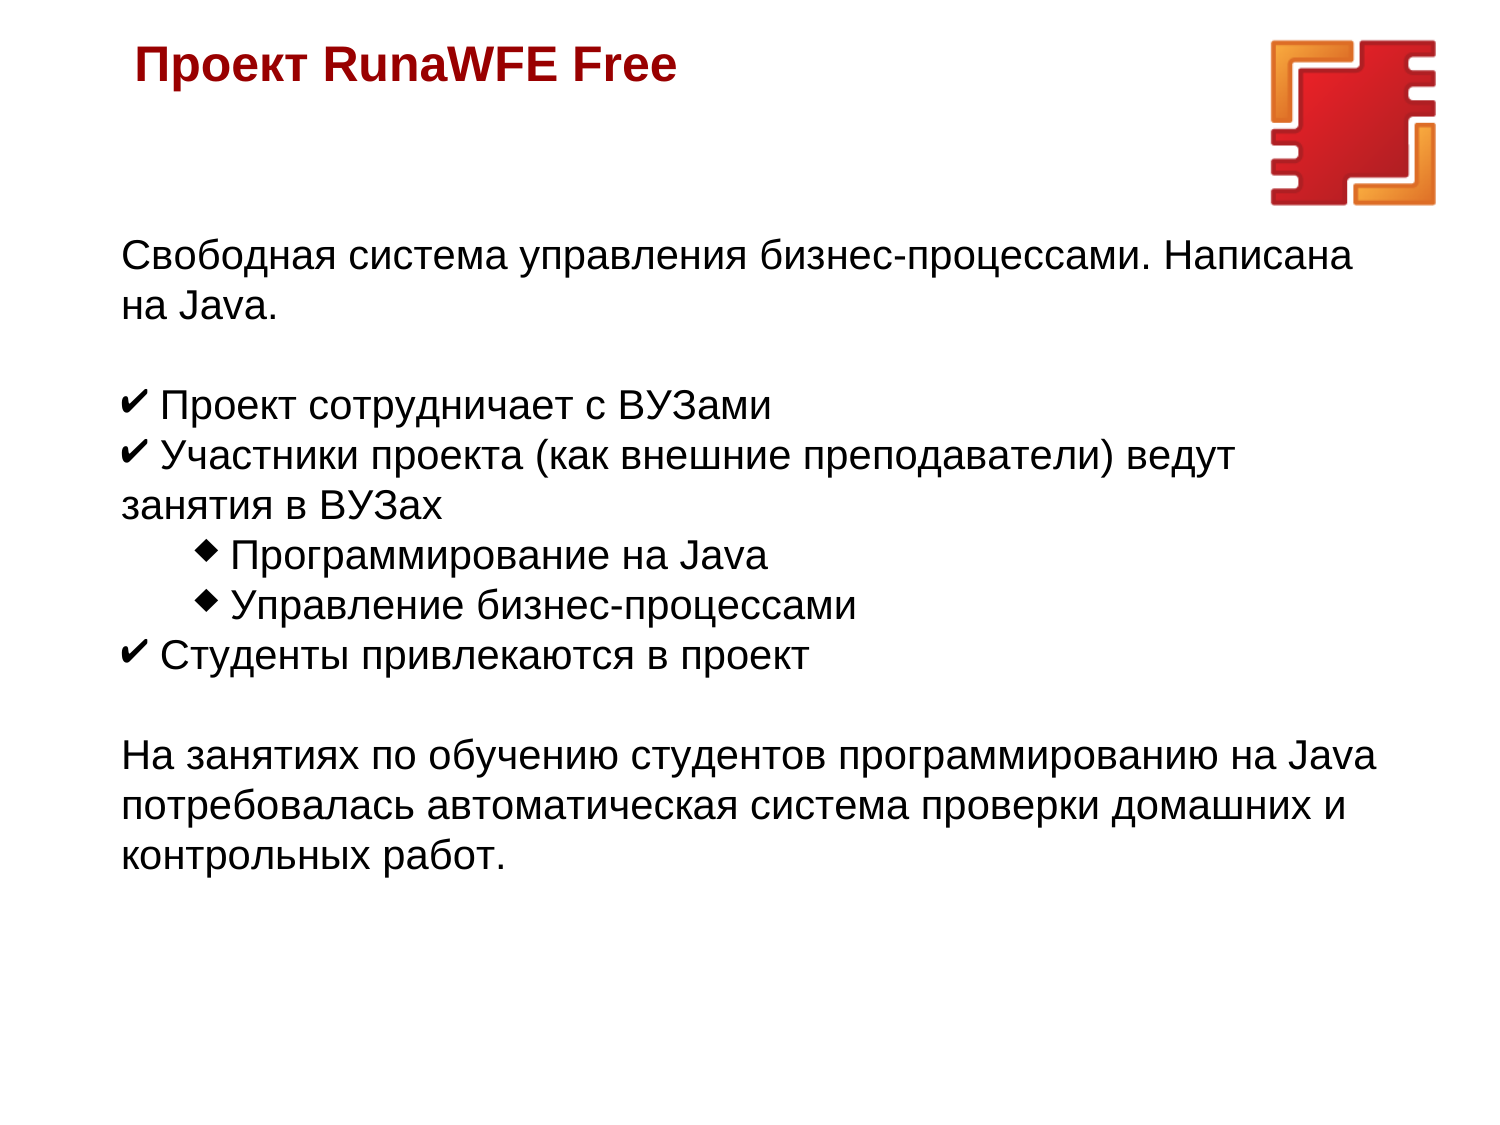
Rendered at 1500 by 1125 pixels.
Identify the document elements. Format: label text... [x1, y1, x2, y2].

text_box Проект RunaWFE Free [119, 23, 1266, 119]
text_box Свободная система управления бизнес-процессами. Написана на Java. Проект сотрудничает с ВУЗами Участники проекта (как внешние преподаватели) ведут занятия в ВУЗах Программирование на Java Управление бизнес-процессами Студенты привлекаются в проект На занятиях по обучению студентов программированию на Java потребовалась автоматическая система проверки домашних и контрольных работ. [106, 220, 1406, 709]
picture [1266, 35, 1441, 211]
